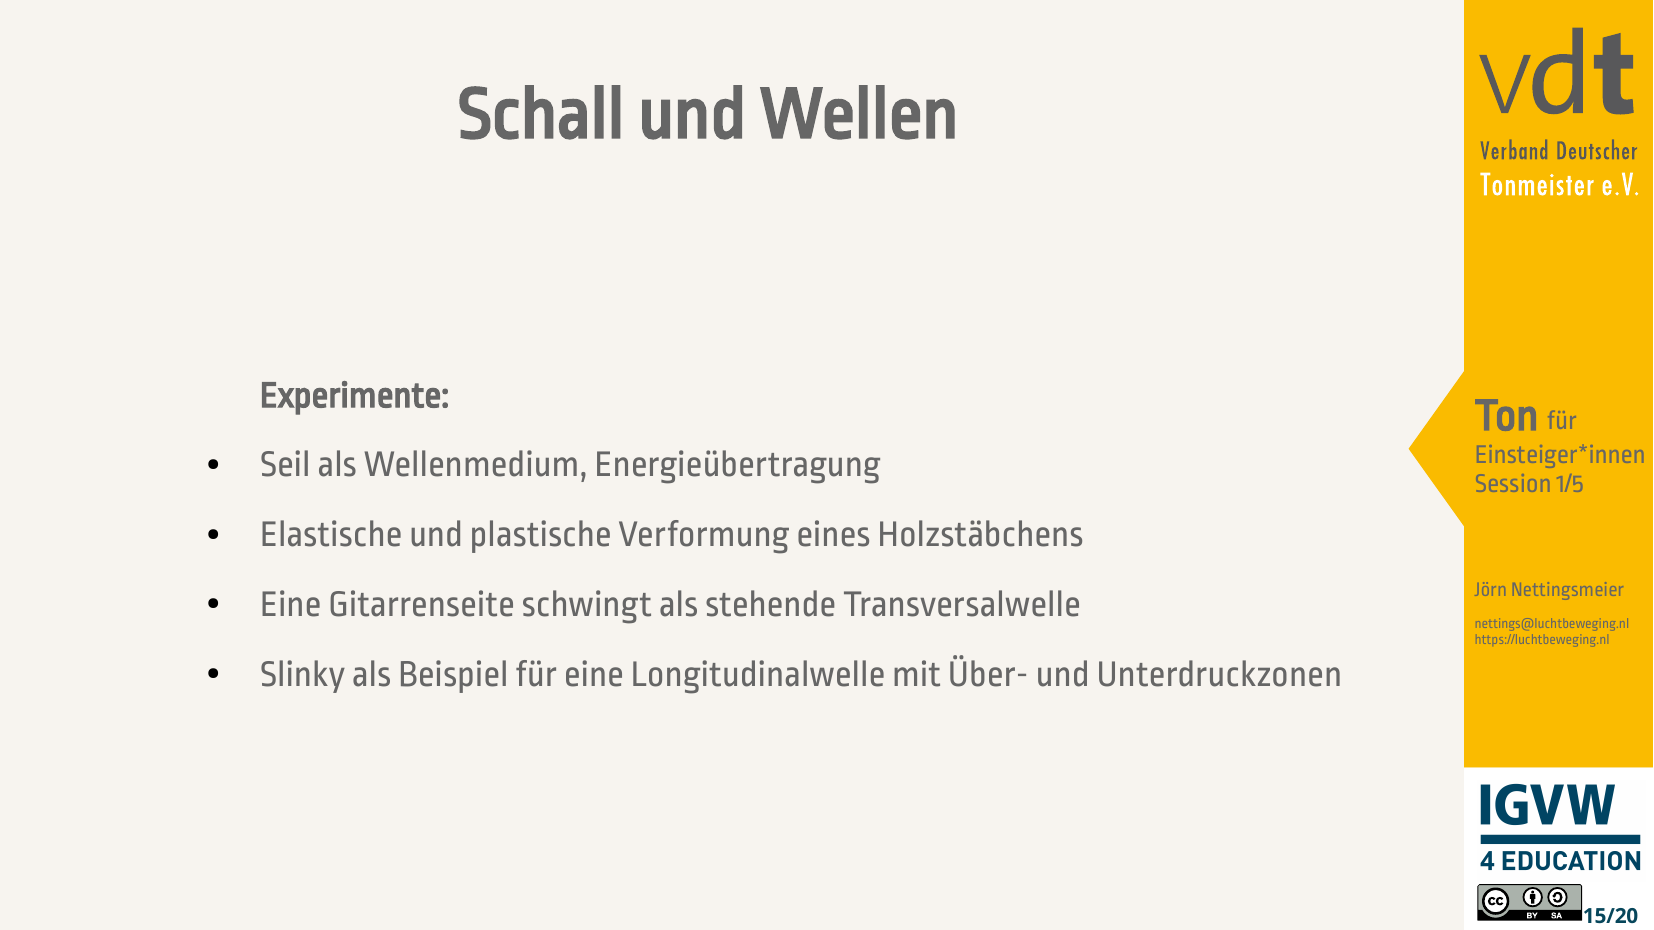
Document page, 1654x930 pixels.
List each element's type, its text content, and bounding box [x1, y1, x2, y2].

picture [1477, 780, 1646, 882]
list Experimente: Seil als Wellenmedium, Energieübertragung Elastische und plastische Verformung eines Holzstäbchens Eine Gitarrenseite schwingt als stehende Transversalwelle Slinky als Beispiel für eine Longitudinalwelle mit Über- und Unterdruckzonen [188, 236, 1394, 815]
title Schall und Wellen [82, 37, 1335, 193]
